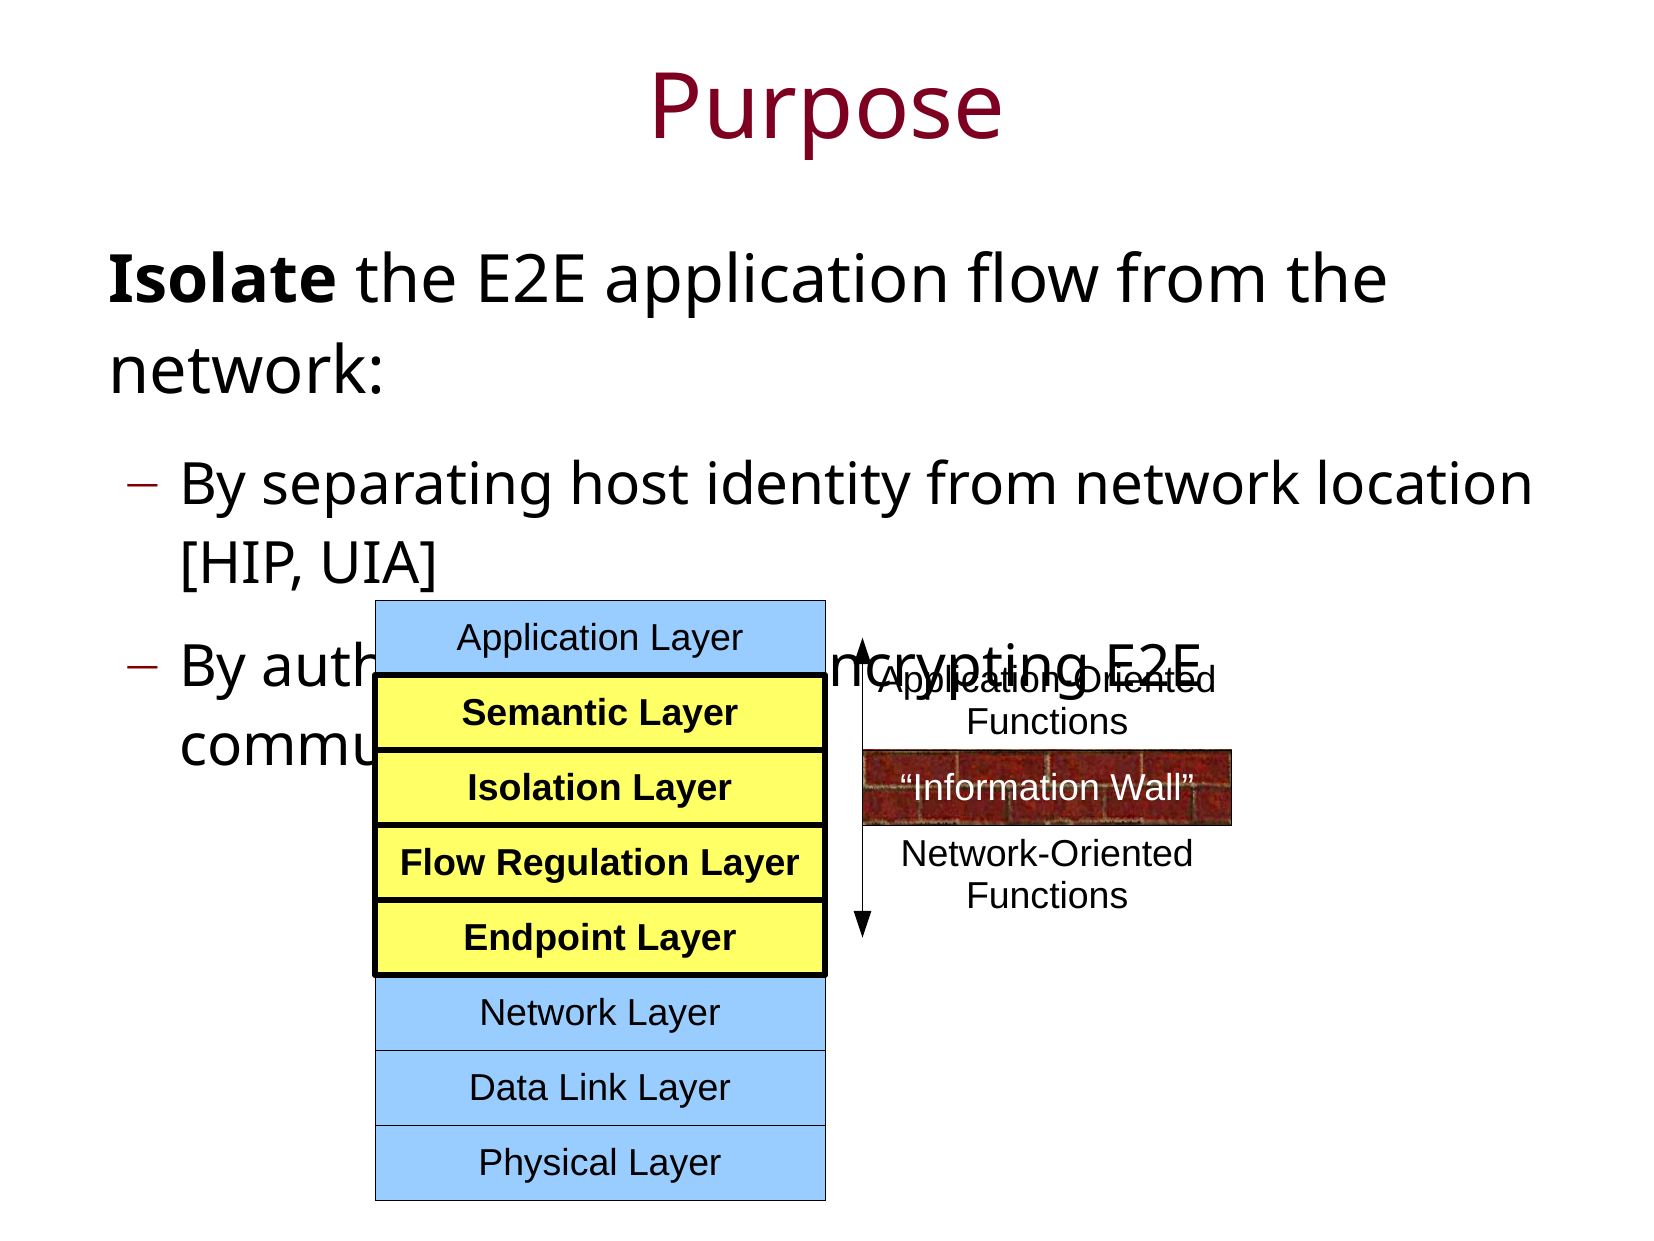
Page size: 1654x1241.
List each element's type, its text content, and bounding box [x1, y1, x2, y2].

text_box Network Layer [375, 976, 826, 1051]
text_box Application-Oriented Functions [862, 651, 1232, 751]
text_box Data Link Layer [375, 1051, 826, 1126]
title Purpose [82, 0, 1571, 208]
text_box Semantic Layer [375, 675, 826, 750]
text_box Endpoint Layer [375, 901, 826, 976]
text_box Physical Layer [375, 1126, 826, 1201]
text_box Application Layer [375, 600, 826, 675]
list Isolate the E2E application flow from the network: By separating host identity from network location [HIP, UIA] By authenticating and encrypting E2E communication [IPsec] [37, 231, 1613, 1142]
text_box Flow Regulation Layer [375, 826, 826, 901]
text_box “Information Wall” [862, 751, 1232, 825]
text_box Isolation Layer [375, 750, 826, 826]
text_box Network-Oriented Functions [862, 825, 1232, 924]
